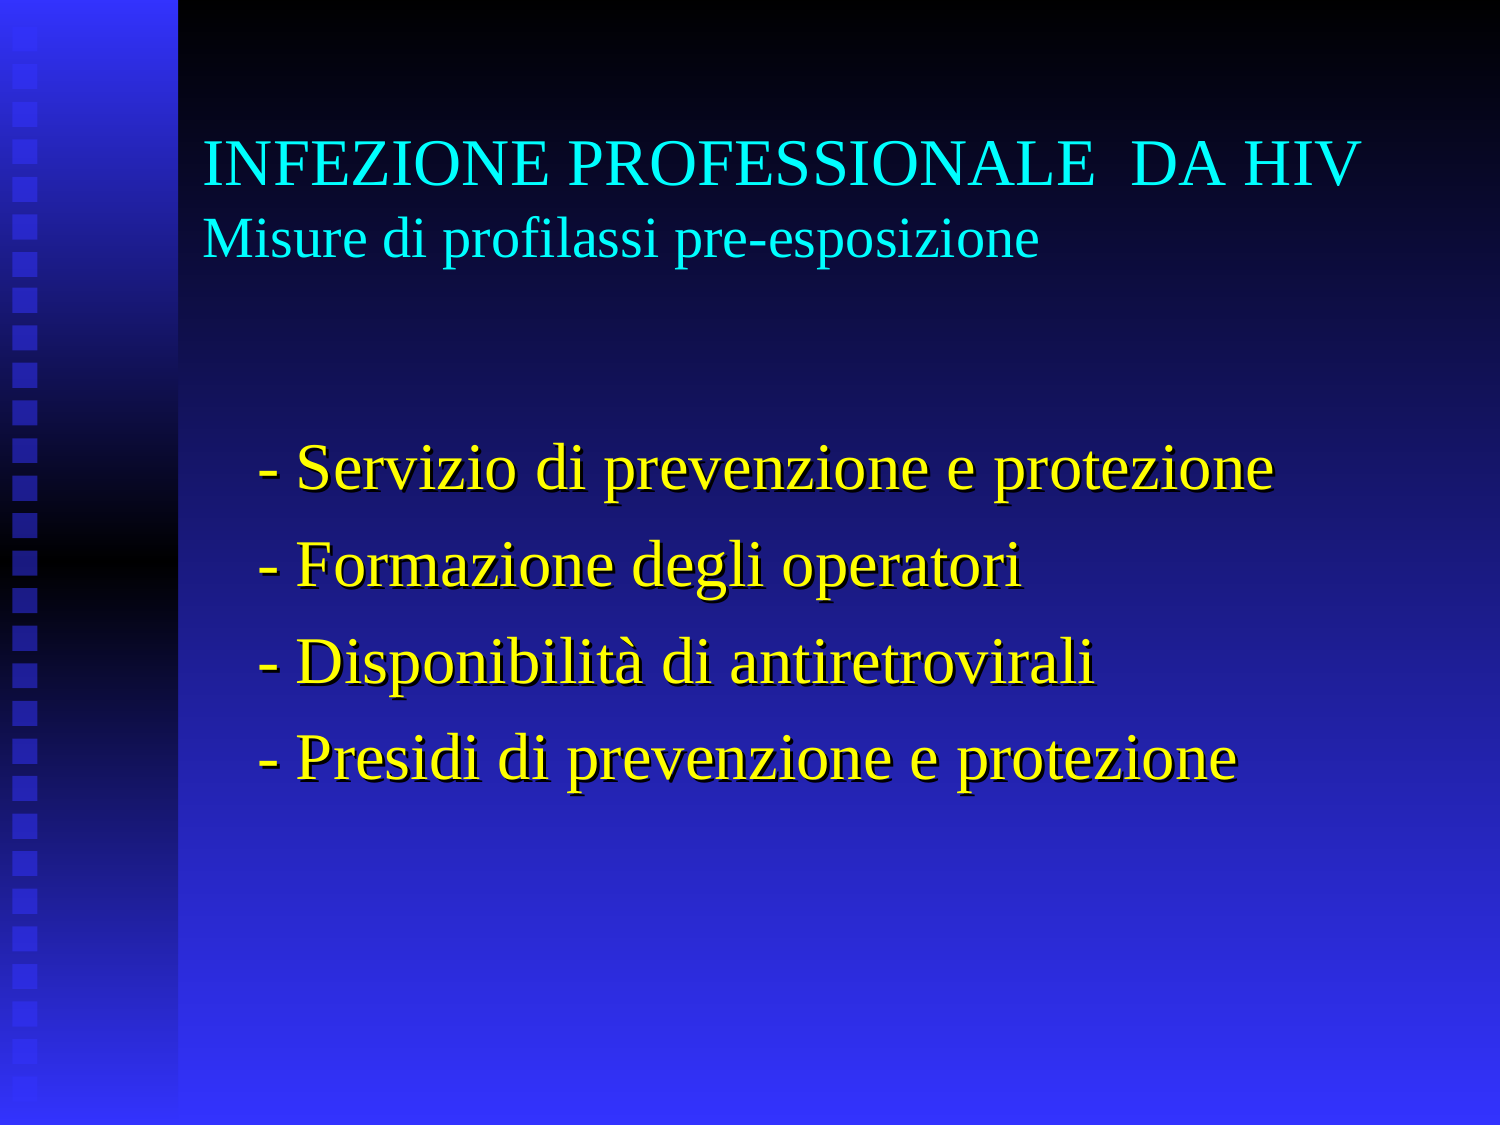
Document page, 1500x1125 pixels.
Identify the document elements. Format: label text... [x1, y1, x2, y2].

text_box - Servizio di prevenzione e protezione - Formazione degli operatori - Disponibilità di antiretrovirali - Presidi di prevenzione e protezione [191, 319, 1467, 995]
text_box INFEZIONE PROFESSIONALE DA HIV Misure di profilassi pre-esposizione [187, 99, 1463, 288]
